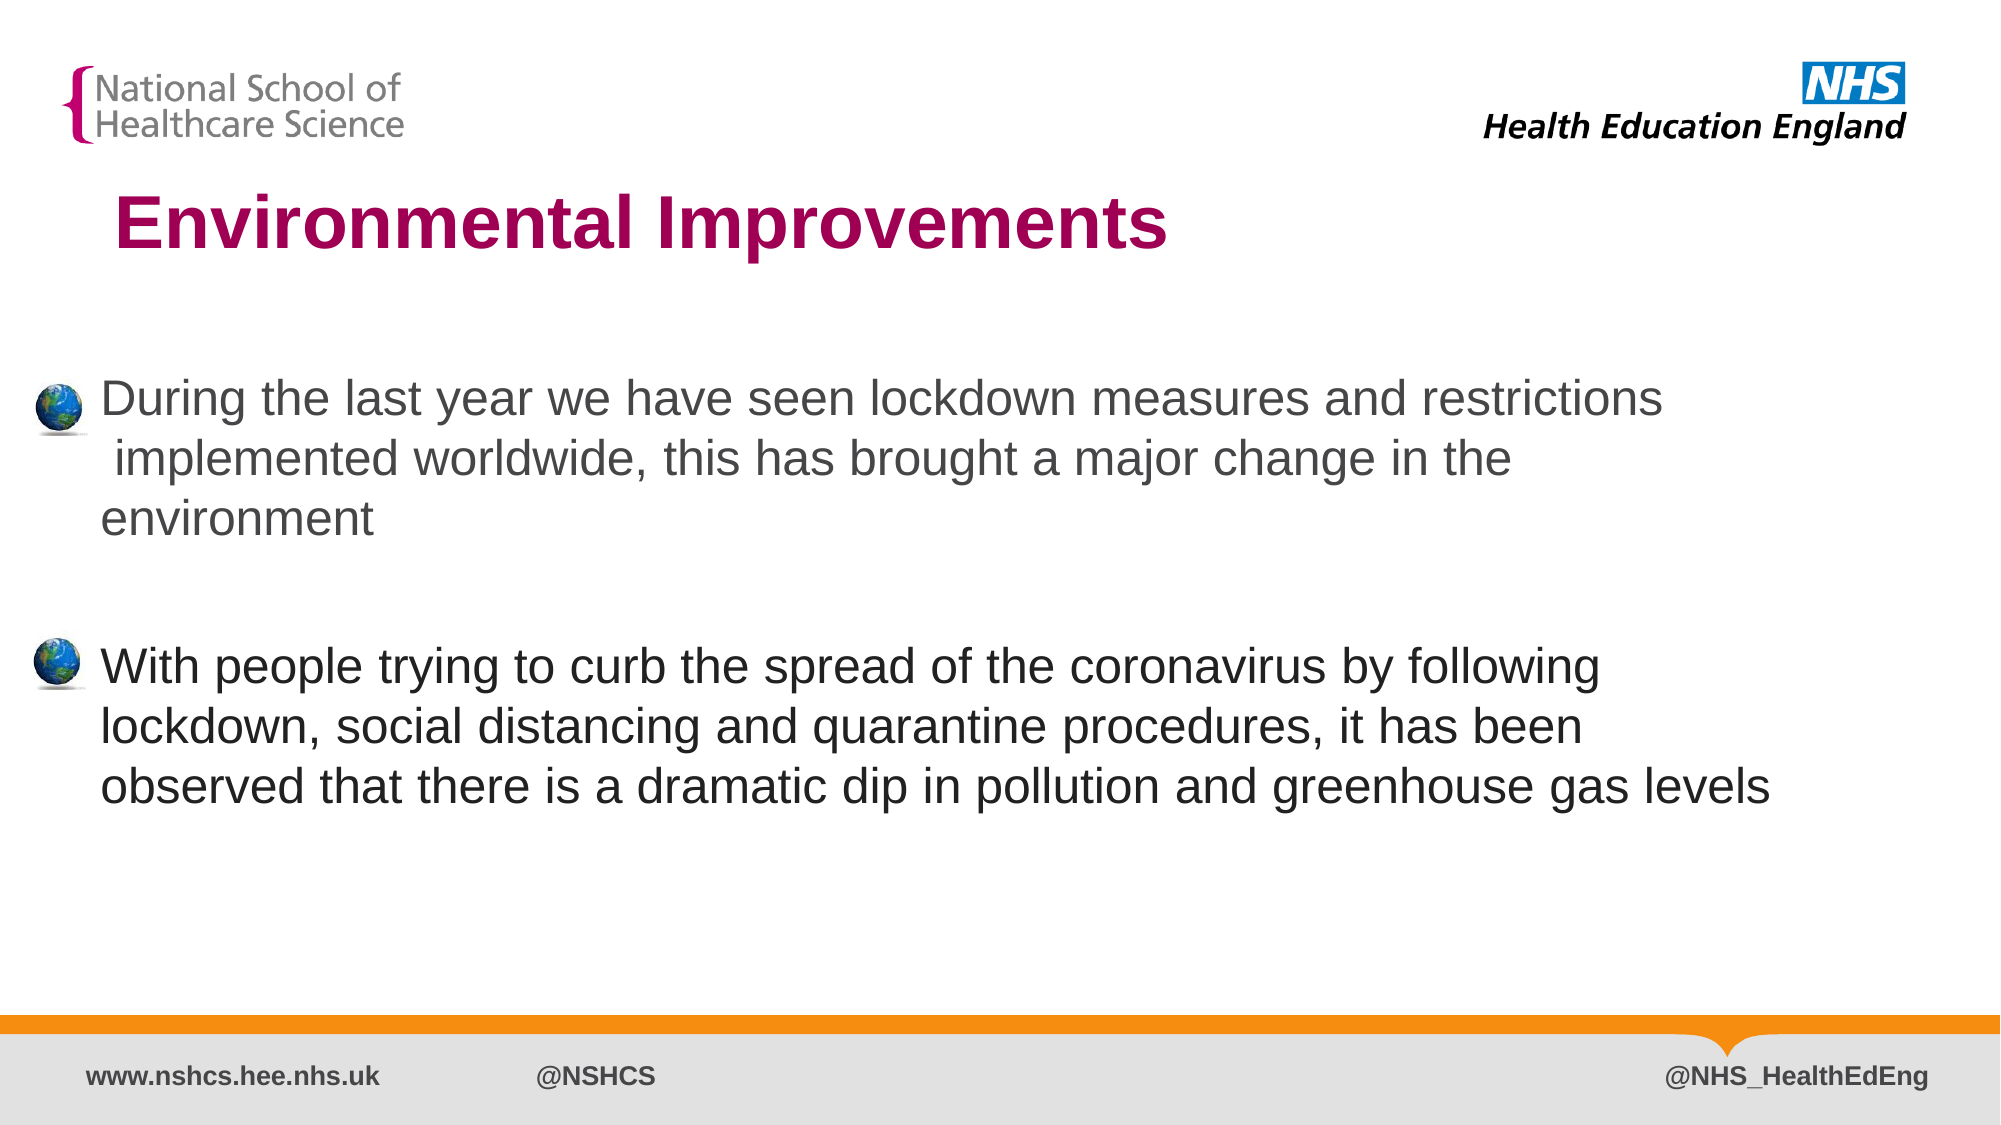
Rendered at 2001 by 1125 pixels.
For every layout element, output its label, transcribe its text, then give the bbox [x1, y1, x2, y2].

text_box @NSHCS [533, 1059, 659, 1094]
title Environmental Improvements [112, 171, 1172, 266]
text_box During the last year we have seen lockdown measures and restrictions implemented worldwide, this has brought a major change in the environment With people trying to curb the spread of the coronavirus by following lockdown, social distancing and quarantine procedures, it has been observed that there is a dramatic dip in pollution and greenhouse gas levels [98, 363, 1777, 813]
picture [32, 376, 88, 436]
picture [30, 630, 86, 690]
text_box www.nshcs.hee.nhs.uk [83, 1059, 385, 1094]
text_box @NHS_HealthEdEng [1662, 1059, 1934, 1094]
